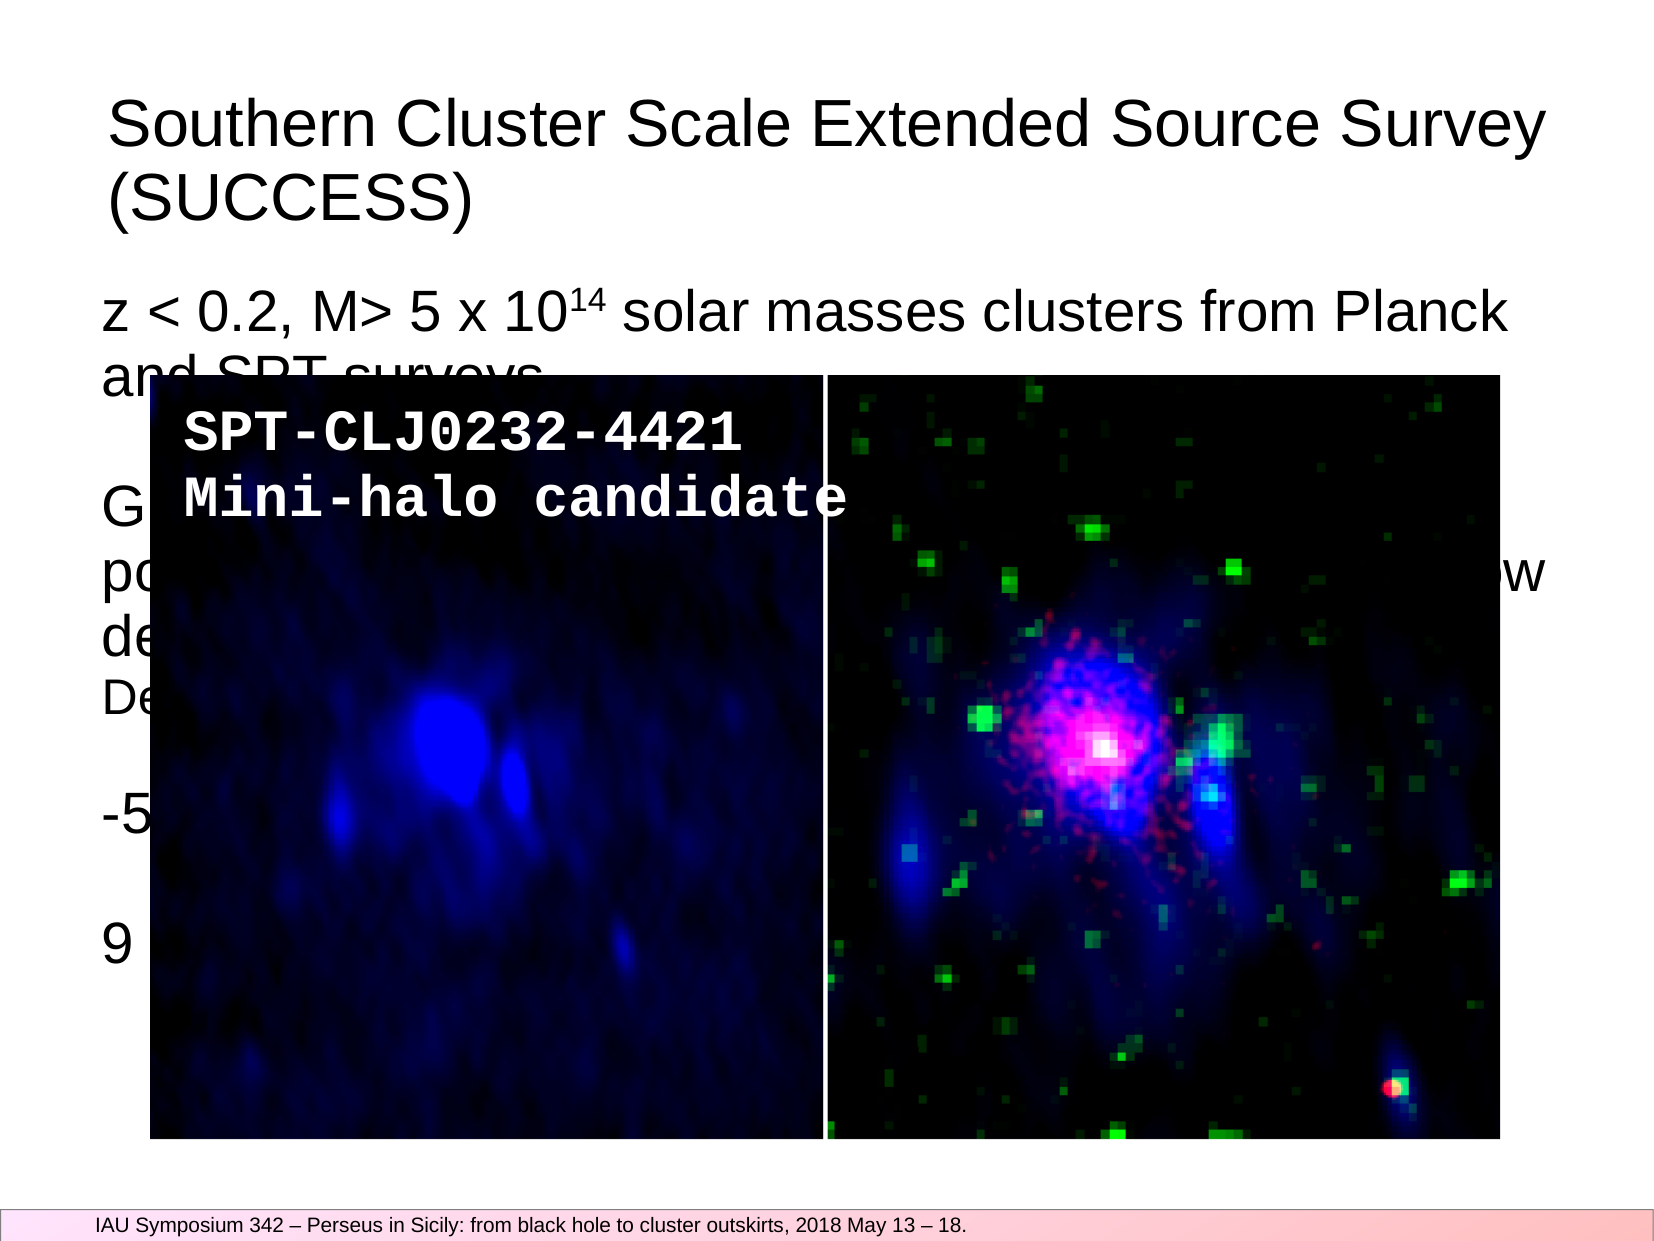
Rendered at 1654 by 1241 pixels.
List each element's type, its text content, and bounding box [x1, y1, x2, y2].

picture [150, 375, 1501, 1141]
text_box SPT-CLJ0232-4421 Mini-halo candidate [168, 394, 1020, 624]
text_box z < 0.2, M> 5 x 1014 solar masses clusters from Planck and SPT surveys. GMRT 325 or 610 MHz chosen based on redshift and position: better projected short baseline coverage at low declination ! Deo & Kale 2017, Experimental Astronomy -50 < Dec < -30 deg z<0.2 9 clusters observed out of a sample of 22 clusters. [86, 271, 1591, 1116]
text_box Southern Cluster Scale Extended Source Survey (SUCCESS) [92, 78, 1585, 243]
